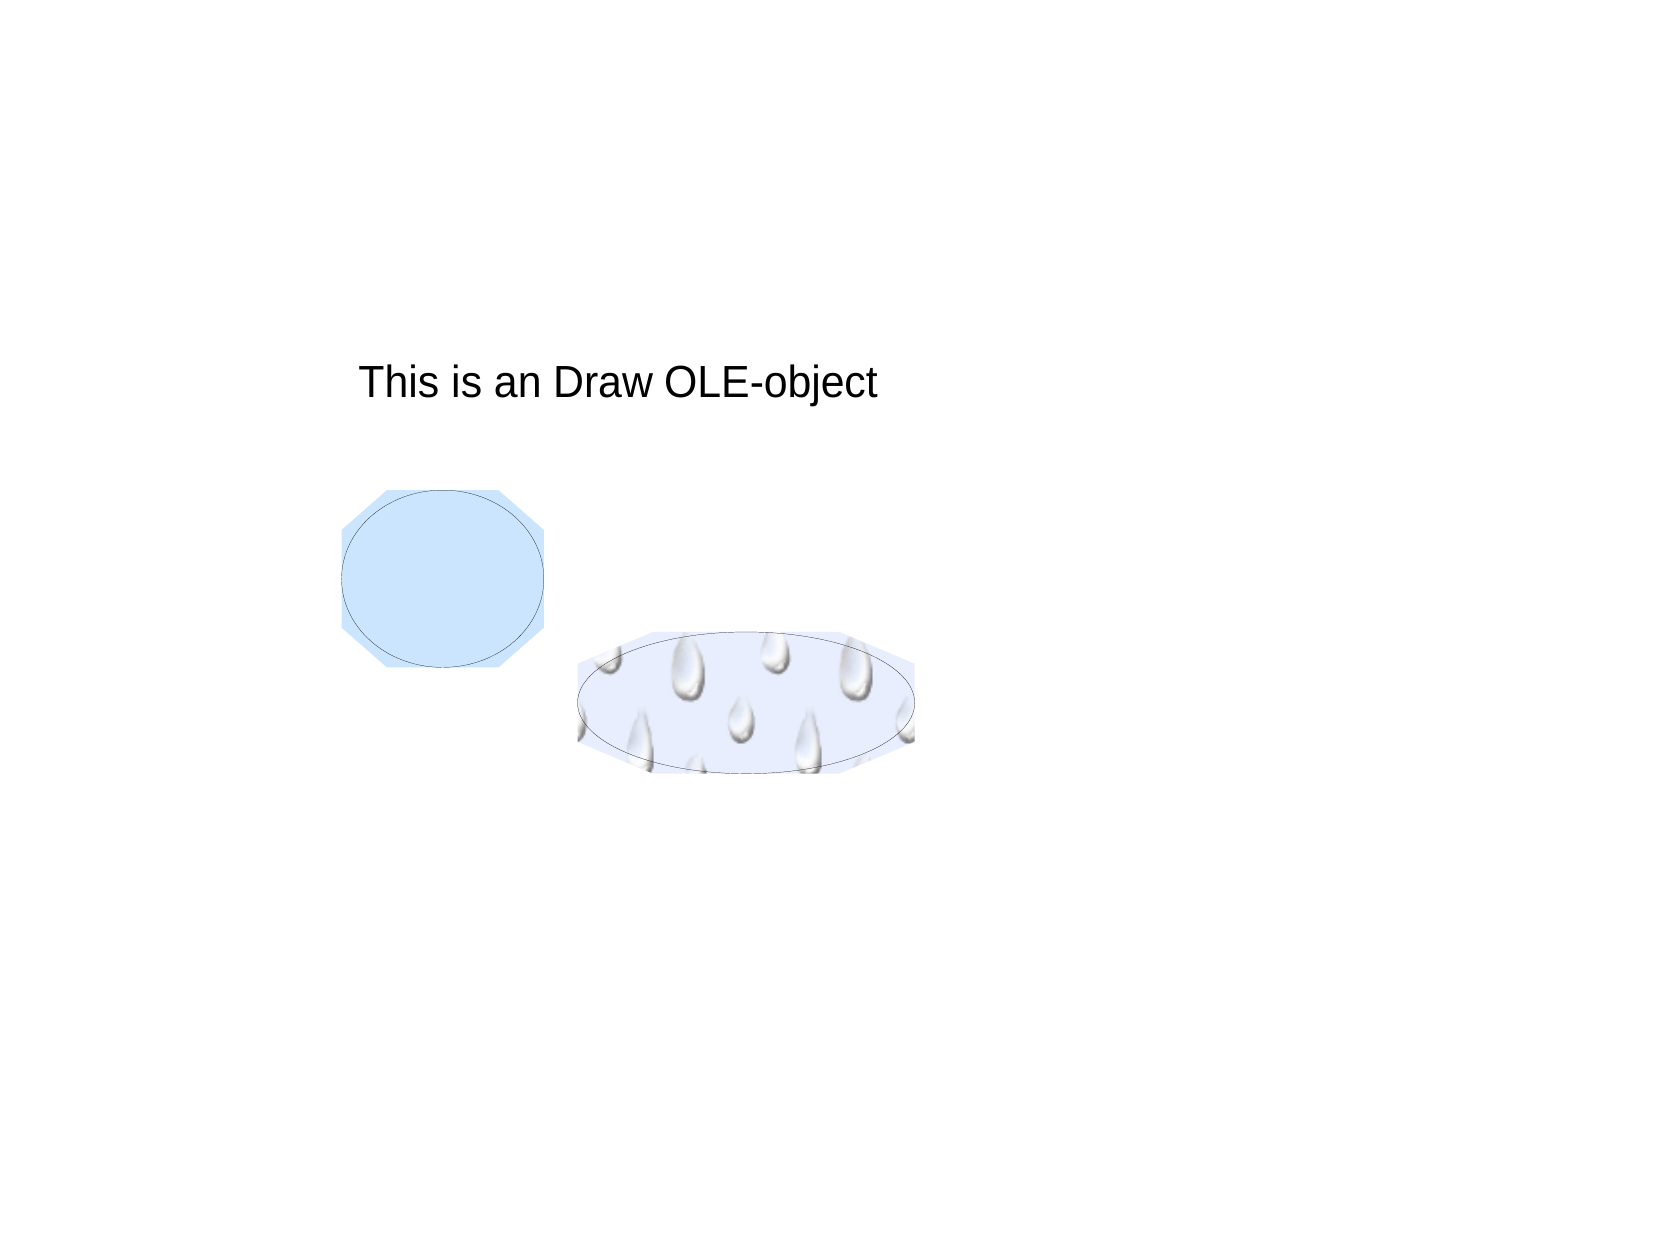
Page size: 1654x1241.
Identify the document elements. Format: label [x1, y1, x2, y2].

chart [206, 206, 1158, 916]
